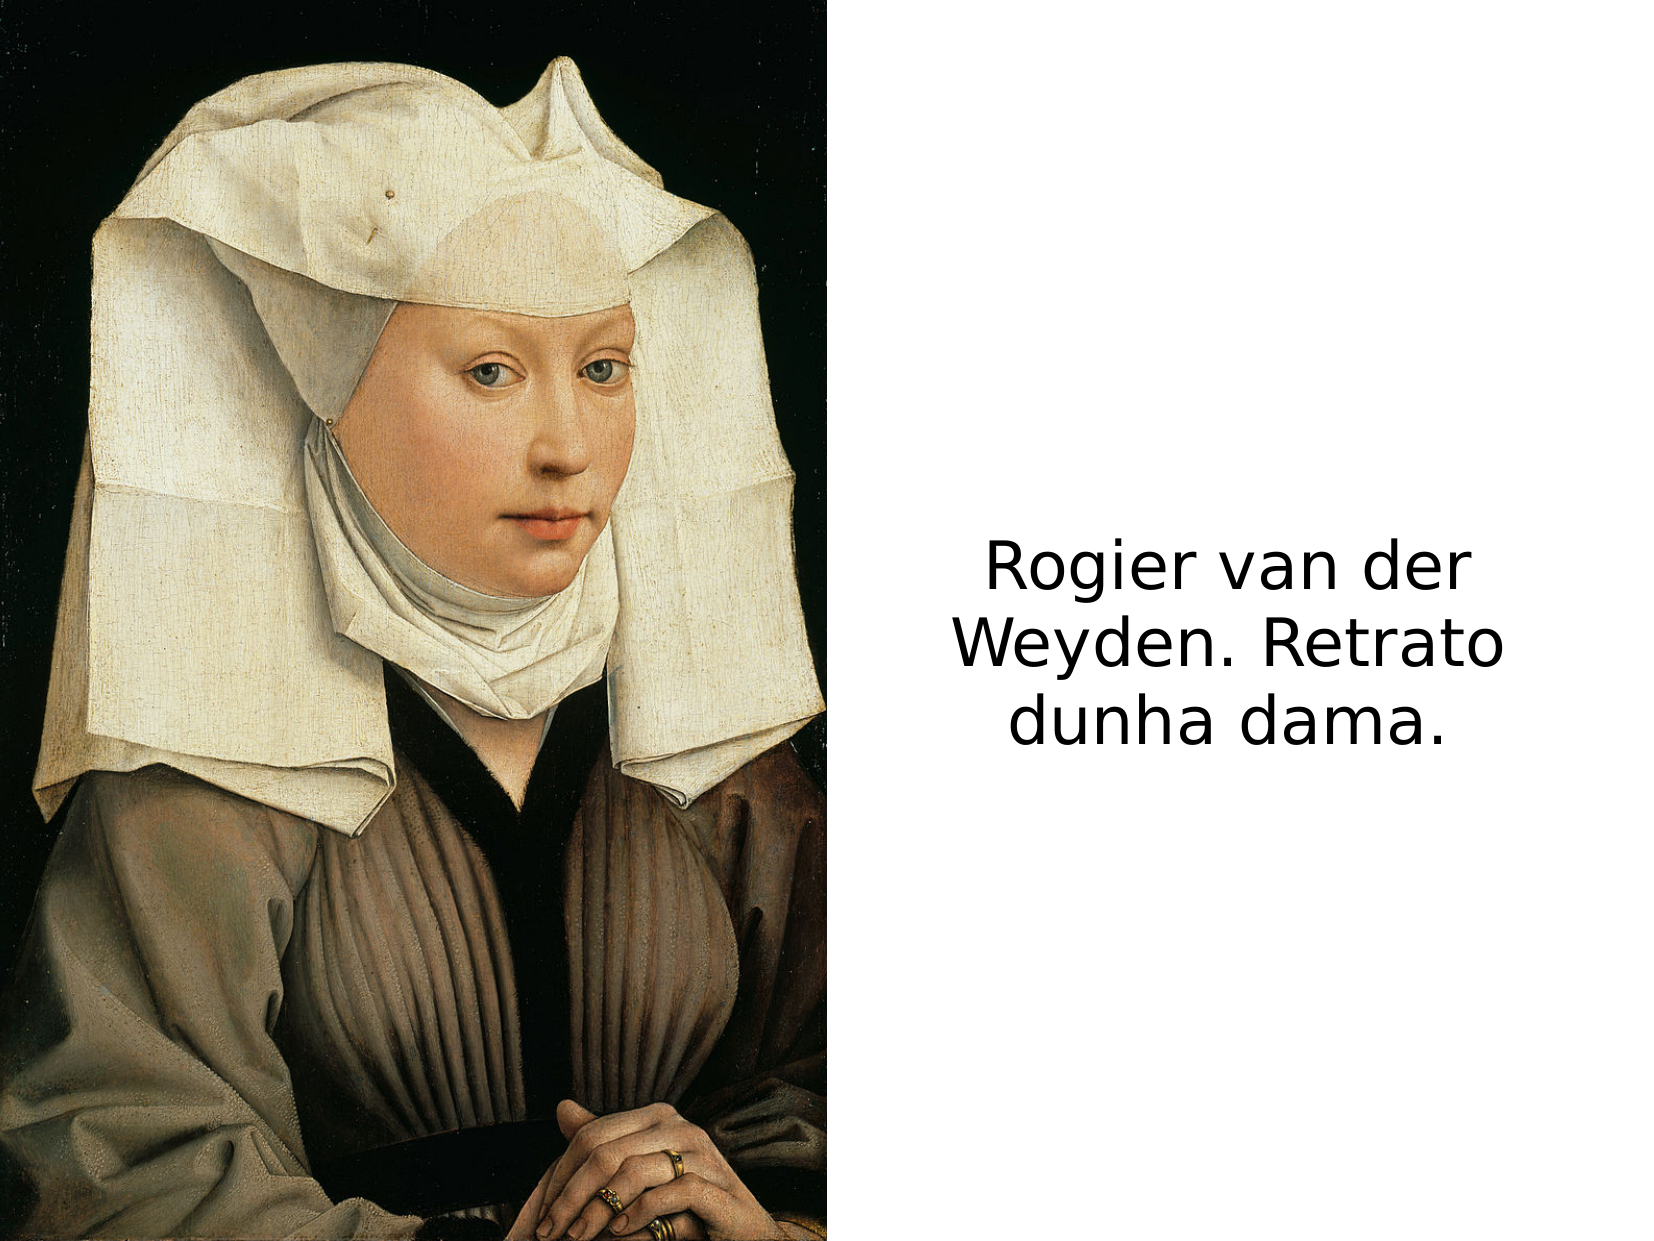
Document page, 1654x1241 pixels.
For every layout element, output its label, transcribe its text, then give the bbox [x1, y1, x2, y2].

text_box Rogier van der Weyden. Retrato dunha dama. [933, 519, 1524, 768]
picture [0, 0, 827, 1241]
